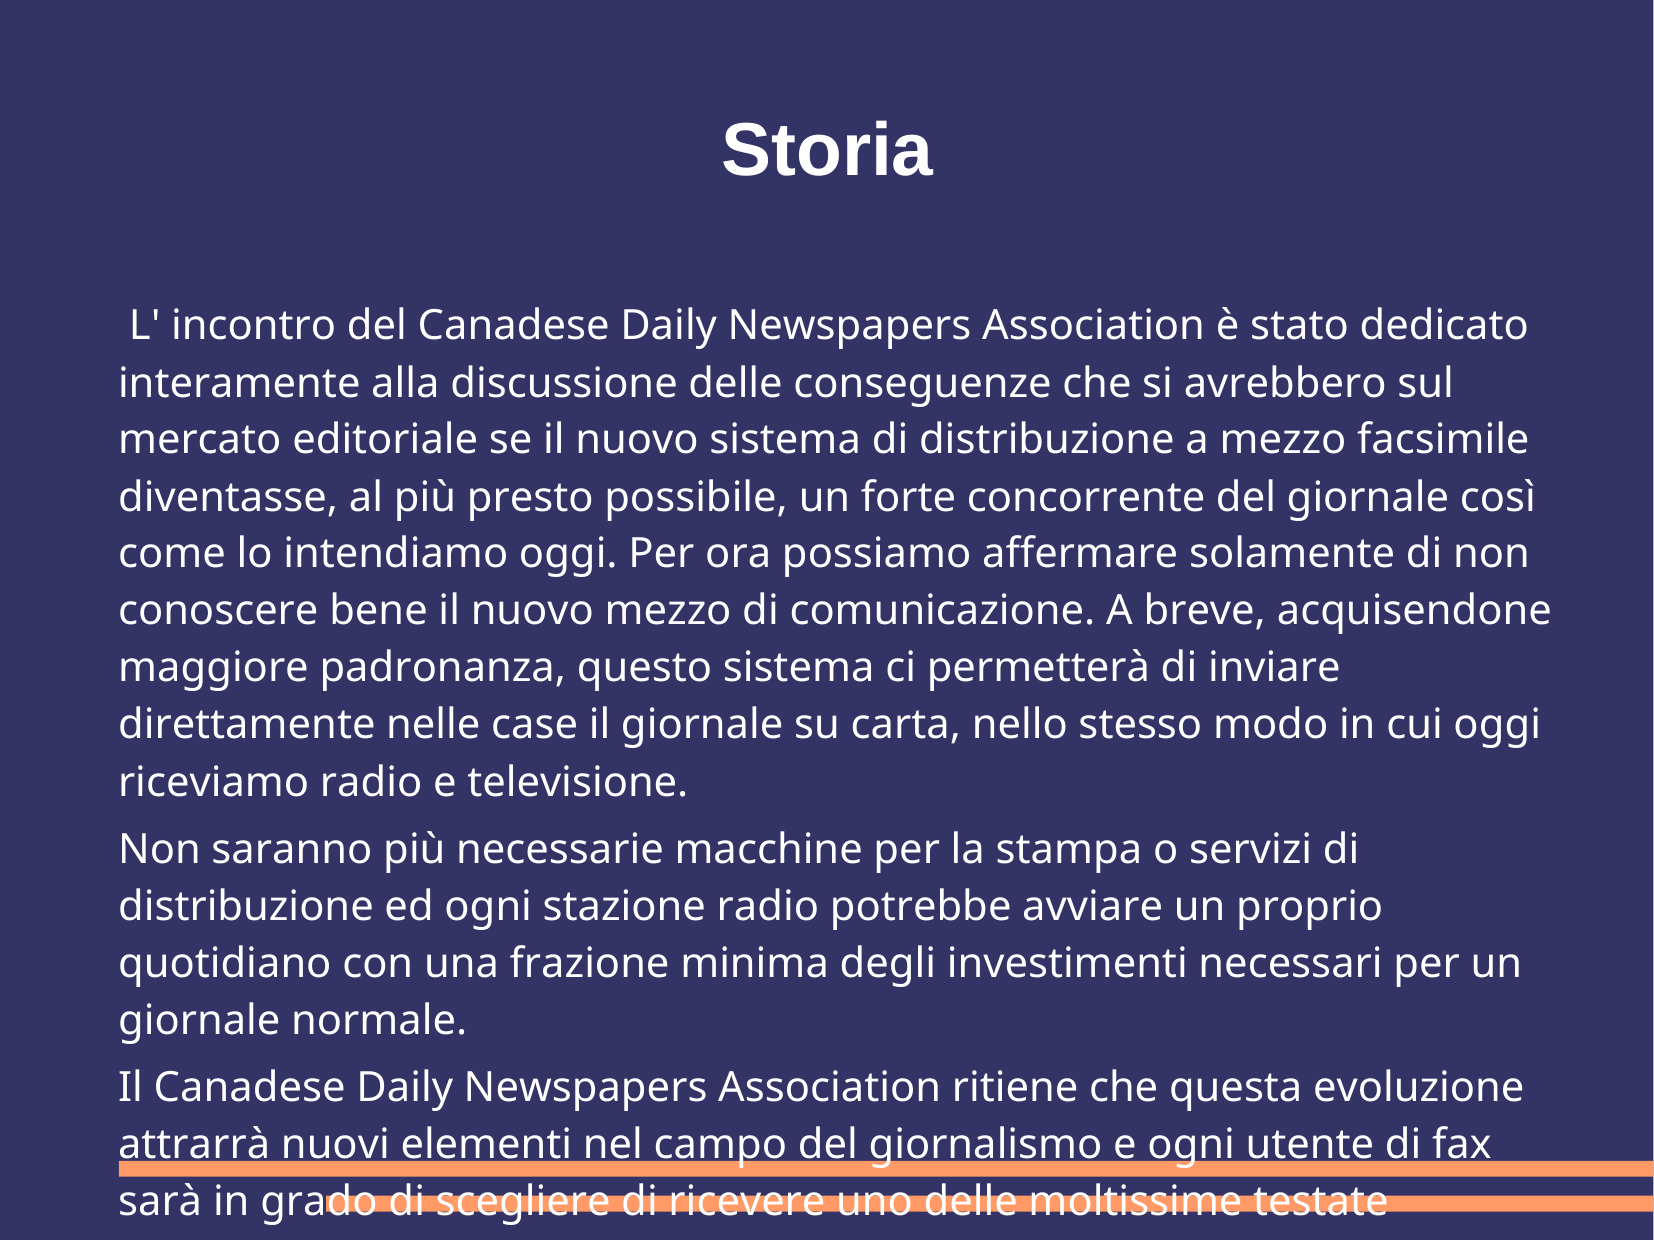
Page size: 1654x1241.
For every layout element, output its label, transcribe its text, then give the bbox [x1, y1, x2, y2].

title Storia [121, 46, 1534, 254]
list L' incontro del Canadese Daily Newspapers Association è stato dedicato interamente alla discussione delle conseguenze che si avrebbero sul mercato editoriale se il nuovo sistema di distribuzione a mezzo facsimile diventasse, al più presto possibile, un forte concorrente del giornale così come lo intendiamo oggi. Per ora possiamo affermare solamente di non conoscere bene il nuovo mezzo di comunicazione. A breve, acquisendone maggiore padronanza, questo sistema ci permetterà di inviare direttamente nelle case il giornale su carta, nello stesso modo in cui oggi riceviamo radio e televisione. Non saranno più necessarie macchine per la stampa o servizi di distribuzione ed ogni stazione radio potrebbe avviare un proprio quotidiano con una frazione minima degli investimenti necessari per un giornale normale. Il Canadese Daily Newspapers Association ritiene che questa evoluzione attrarrà nuovi elementi nel campo del giornalismo e ogni utente di fax sarà in grado di scegliere di ricevere uno delle moltissime testate disponibili, in modo simile a come si sintonizza sui programmi radio." [118, 295, 1565, 1137]
